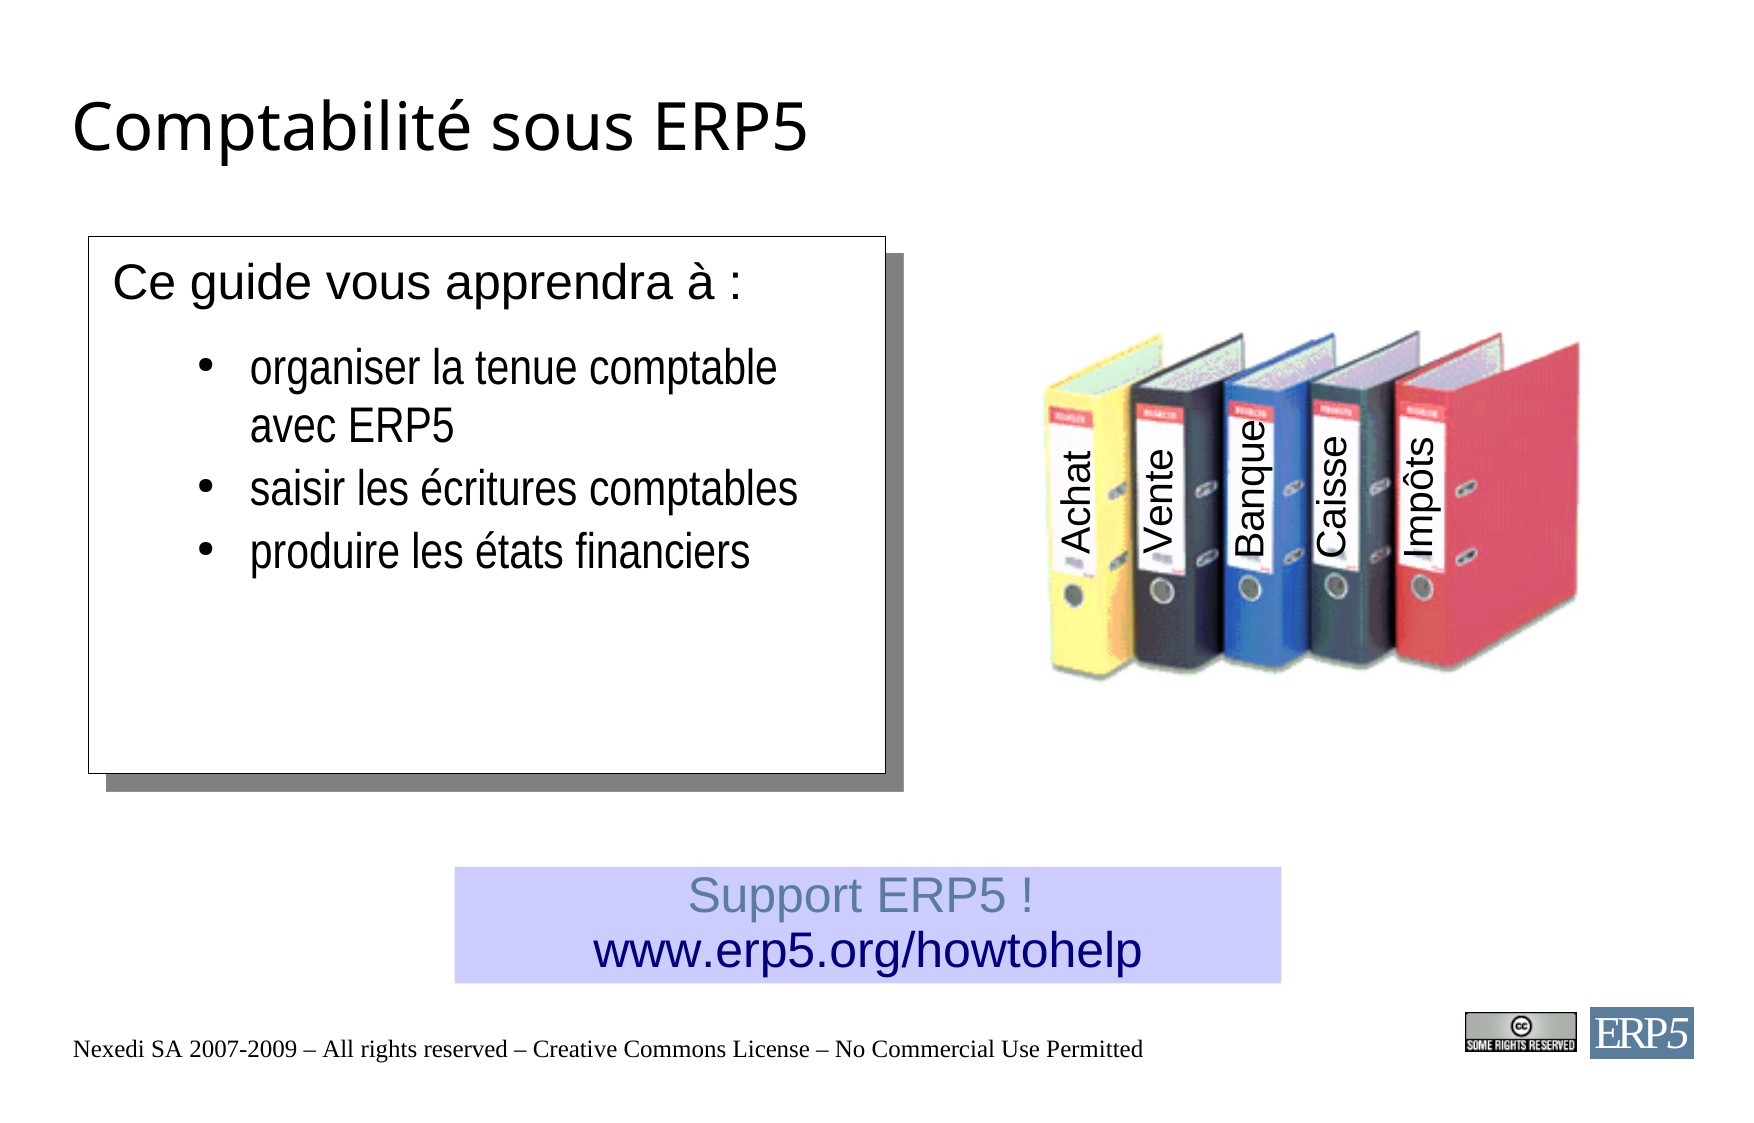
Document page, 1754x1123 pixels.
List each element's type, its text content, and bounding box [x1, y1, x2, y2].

text_box [88, 236, 886, 774]
picture [998, 316, 1635, 715]
text_box Support ERP5 ! www.erp5.org/howtohelp [454, 866, 1282, 984]
title Comptabilité sous ERP5 [71, 63, 1707, 187]
text_box Ce guide vous apprendra à : [112, 253, 762, 313]
list organiser la tenue comptable avec ERP5 saisir les écritures comptables produire les états financiers [179, 338, 861, 836]
picture [1465, 1012, 1577, 1052]
